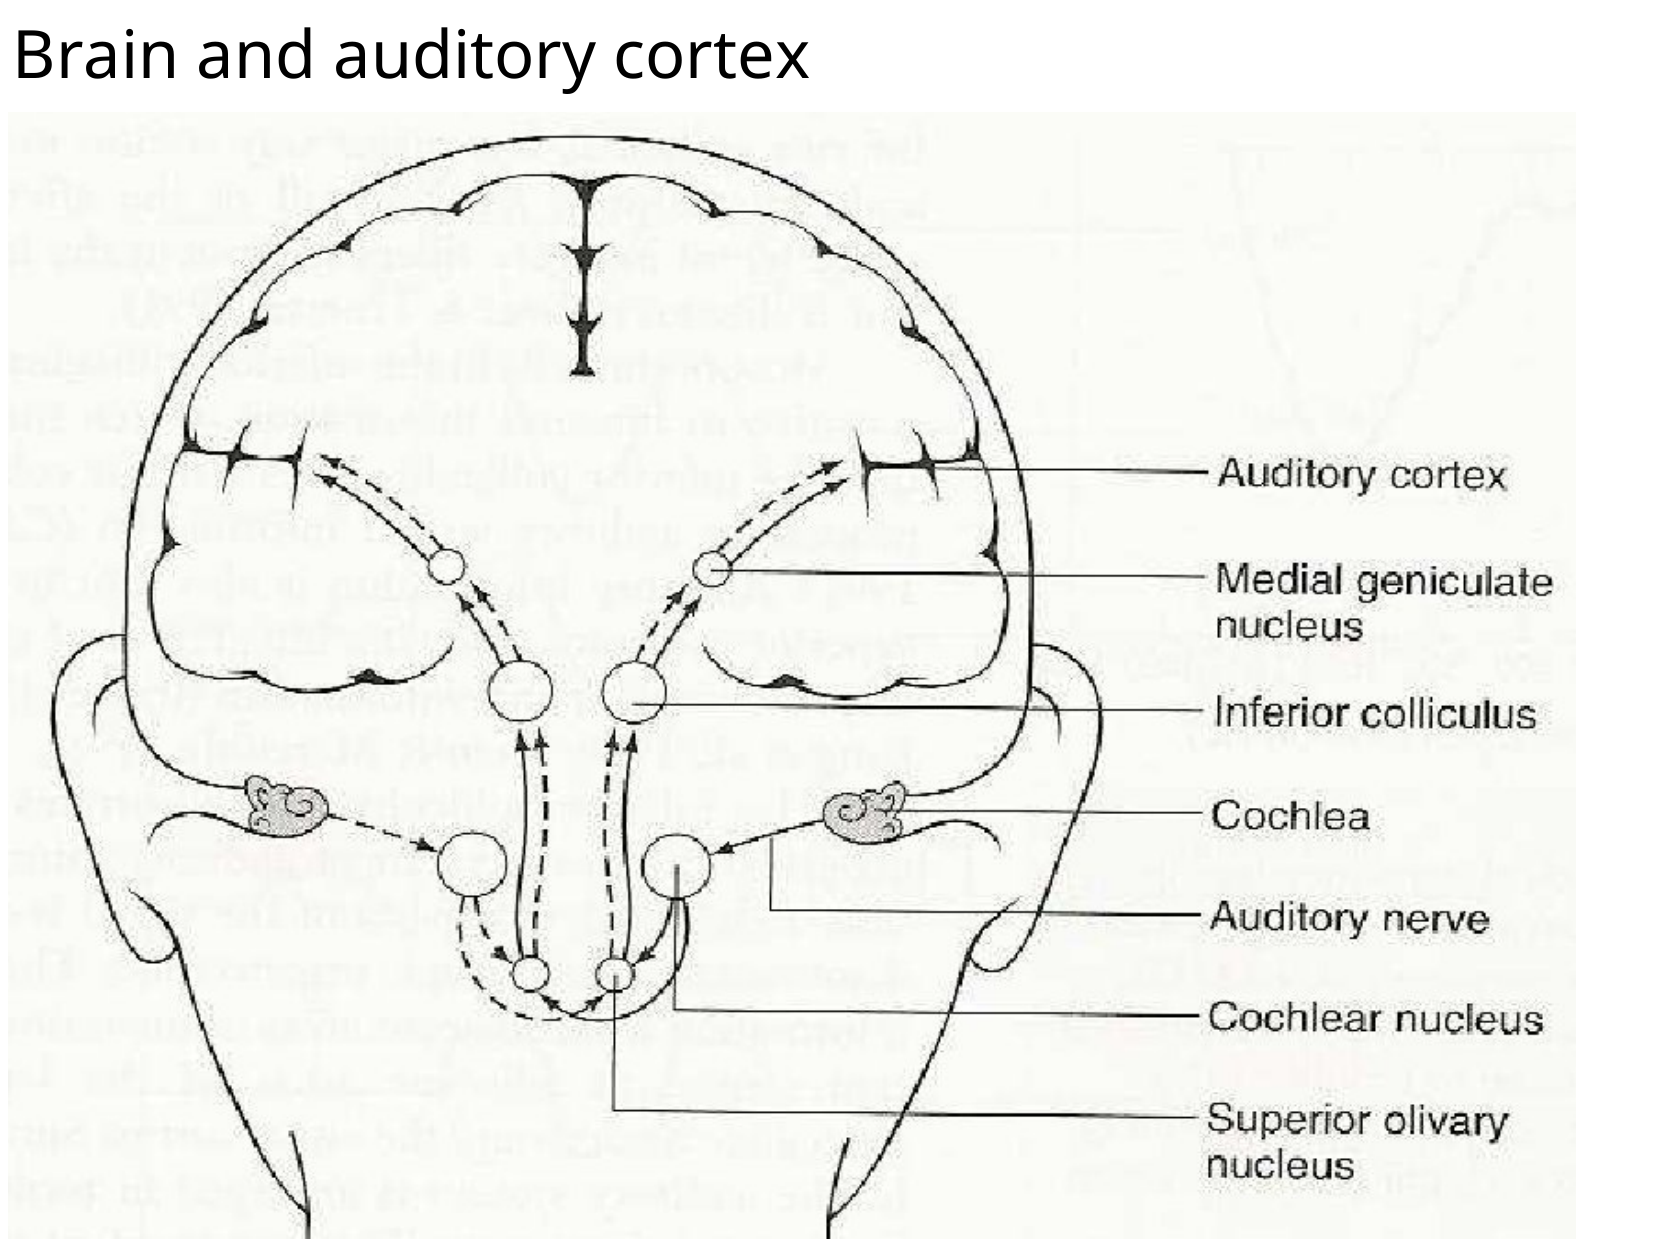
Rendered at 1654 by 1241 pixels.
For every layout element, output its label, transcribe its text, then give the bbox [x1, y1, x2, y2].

text_box Brain and auditory cortex [0, 0, 1651, 165]
picture [8, 165, 1576, 1239]
